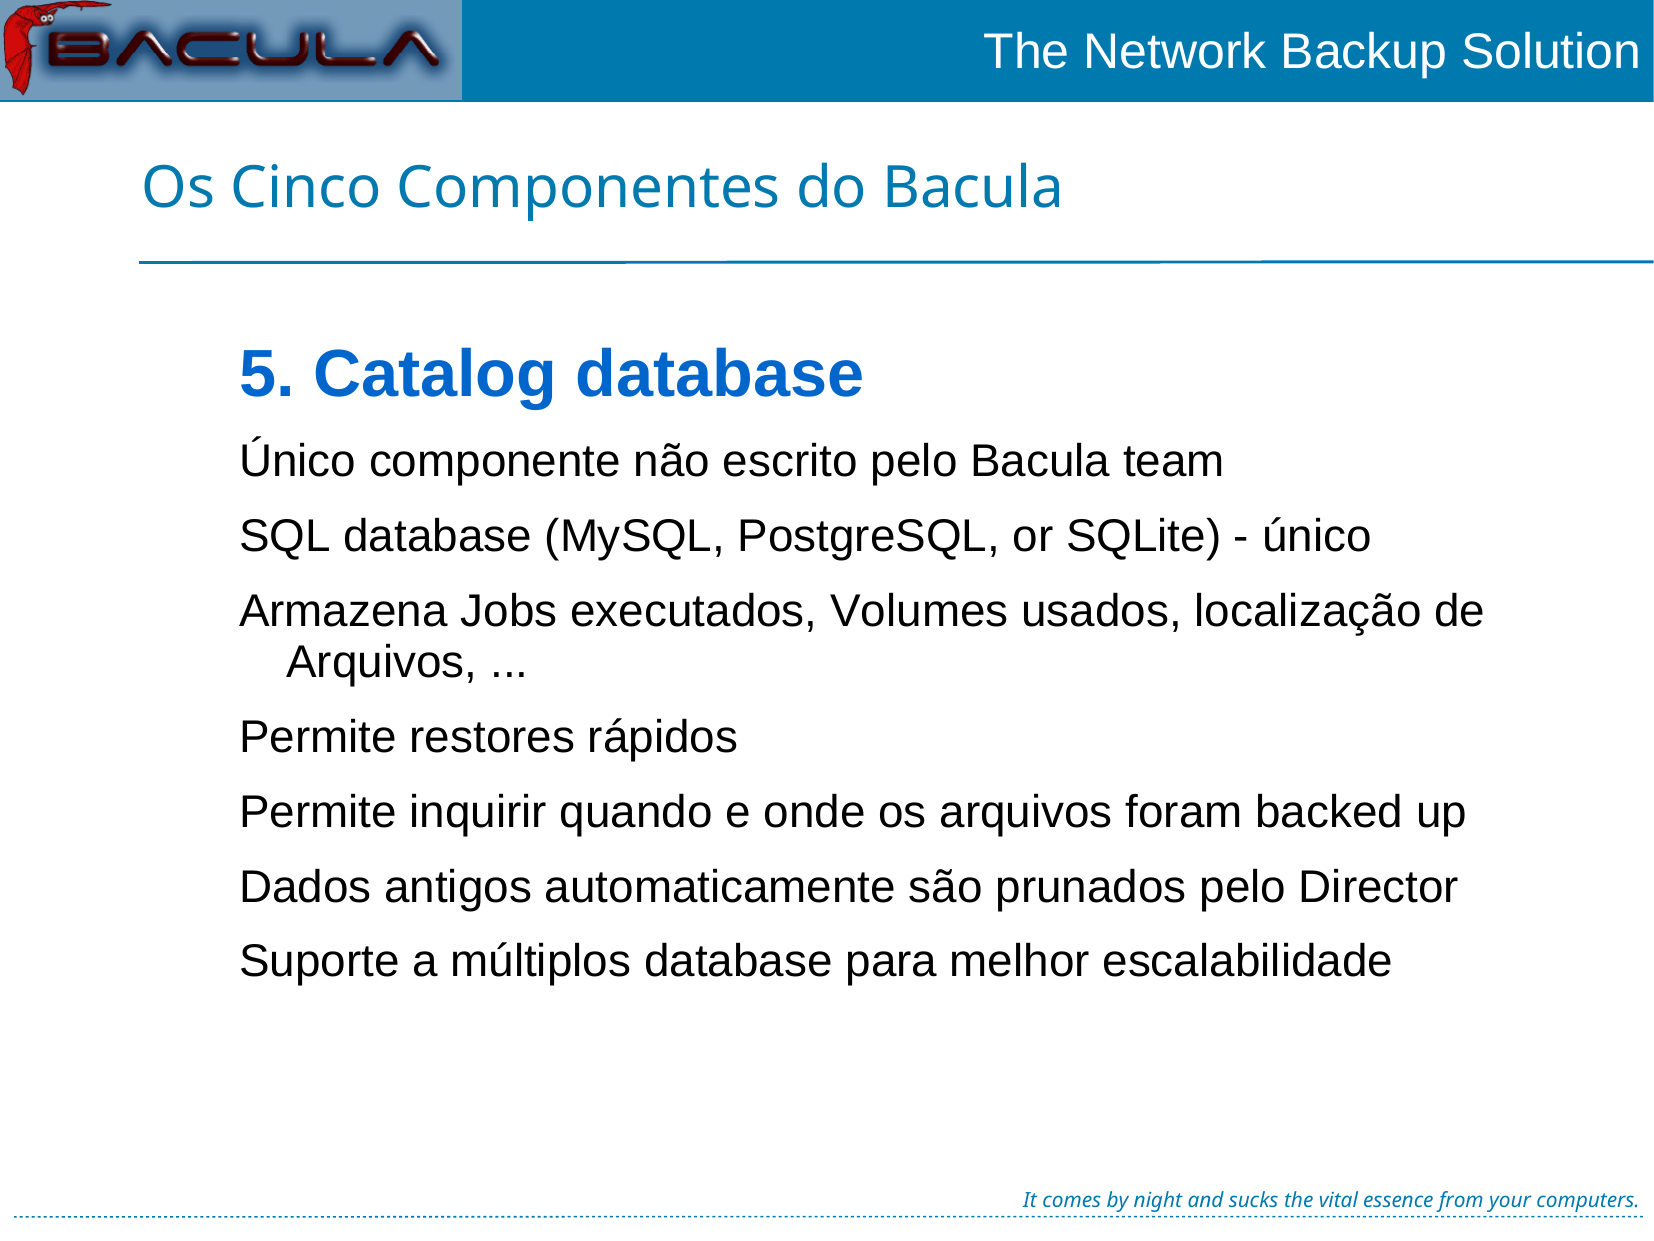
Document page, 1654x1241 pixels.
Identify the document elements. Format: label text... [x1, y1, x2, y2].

list 5. Catalog database Único componente não escrito pelo Bacula team SQL database (MySQL, PostgreSQL, or SQLite) - único Armazena Jobs executados, Volumes usados, localização de Arquivos, ... Permite restores rápidos Permite inquirir quando e onde os arquivos foram backed up Dados antigos automaticamente são prunados pelo Director Suporte a múltiplos database para melhor escalabilidade [144, 336, 1538, 1126]
title Os Cinco Componentes do Bacula [141, 112, 1501, 226]
picture [0, 0, 461, 99]
